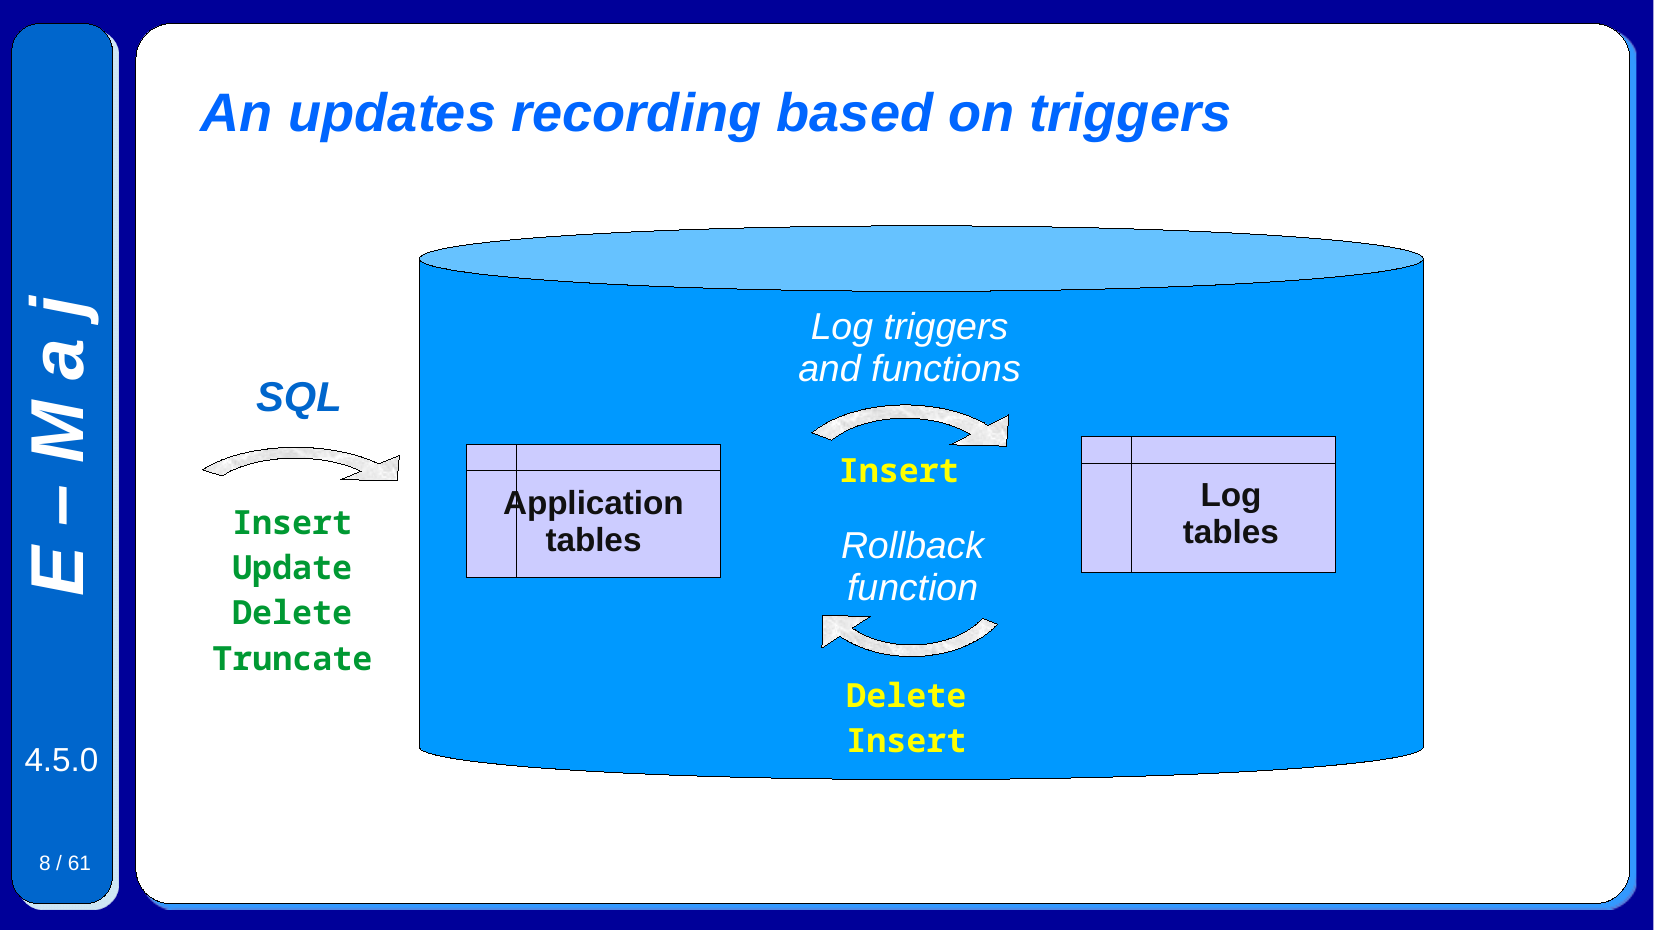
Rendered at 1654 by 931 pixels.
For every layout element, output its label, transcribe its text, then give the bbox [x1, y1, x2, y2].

text_box [419, 260, 1424, 780]
text_box Application tables [448, 476, 739, 569]
text_box SQL [194, 366, 404, 428]
text_box Insert [817, 439, 981, 494]
text_box [202, 447, 400, 481]
title An updates recording based on triggers [200, 34, 1575, 191]
text_box Rollback function [755, 516, 1070, 616]
text_box Delete Insert [802, 664, 1010, 759]
text_box Log tables [1138, 468, 1323, 561]
text_box Insert Update Delete Truncate [183, 491, 402, 661]
text_box Log triggers and functions [761, 298, 1058, 398]
text_box table [419, 225, 1424, 292]
